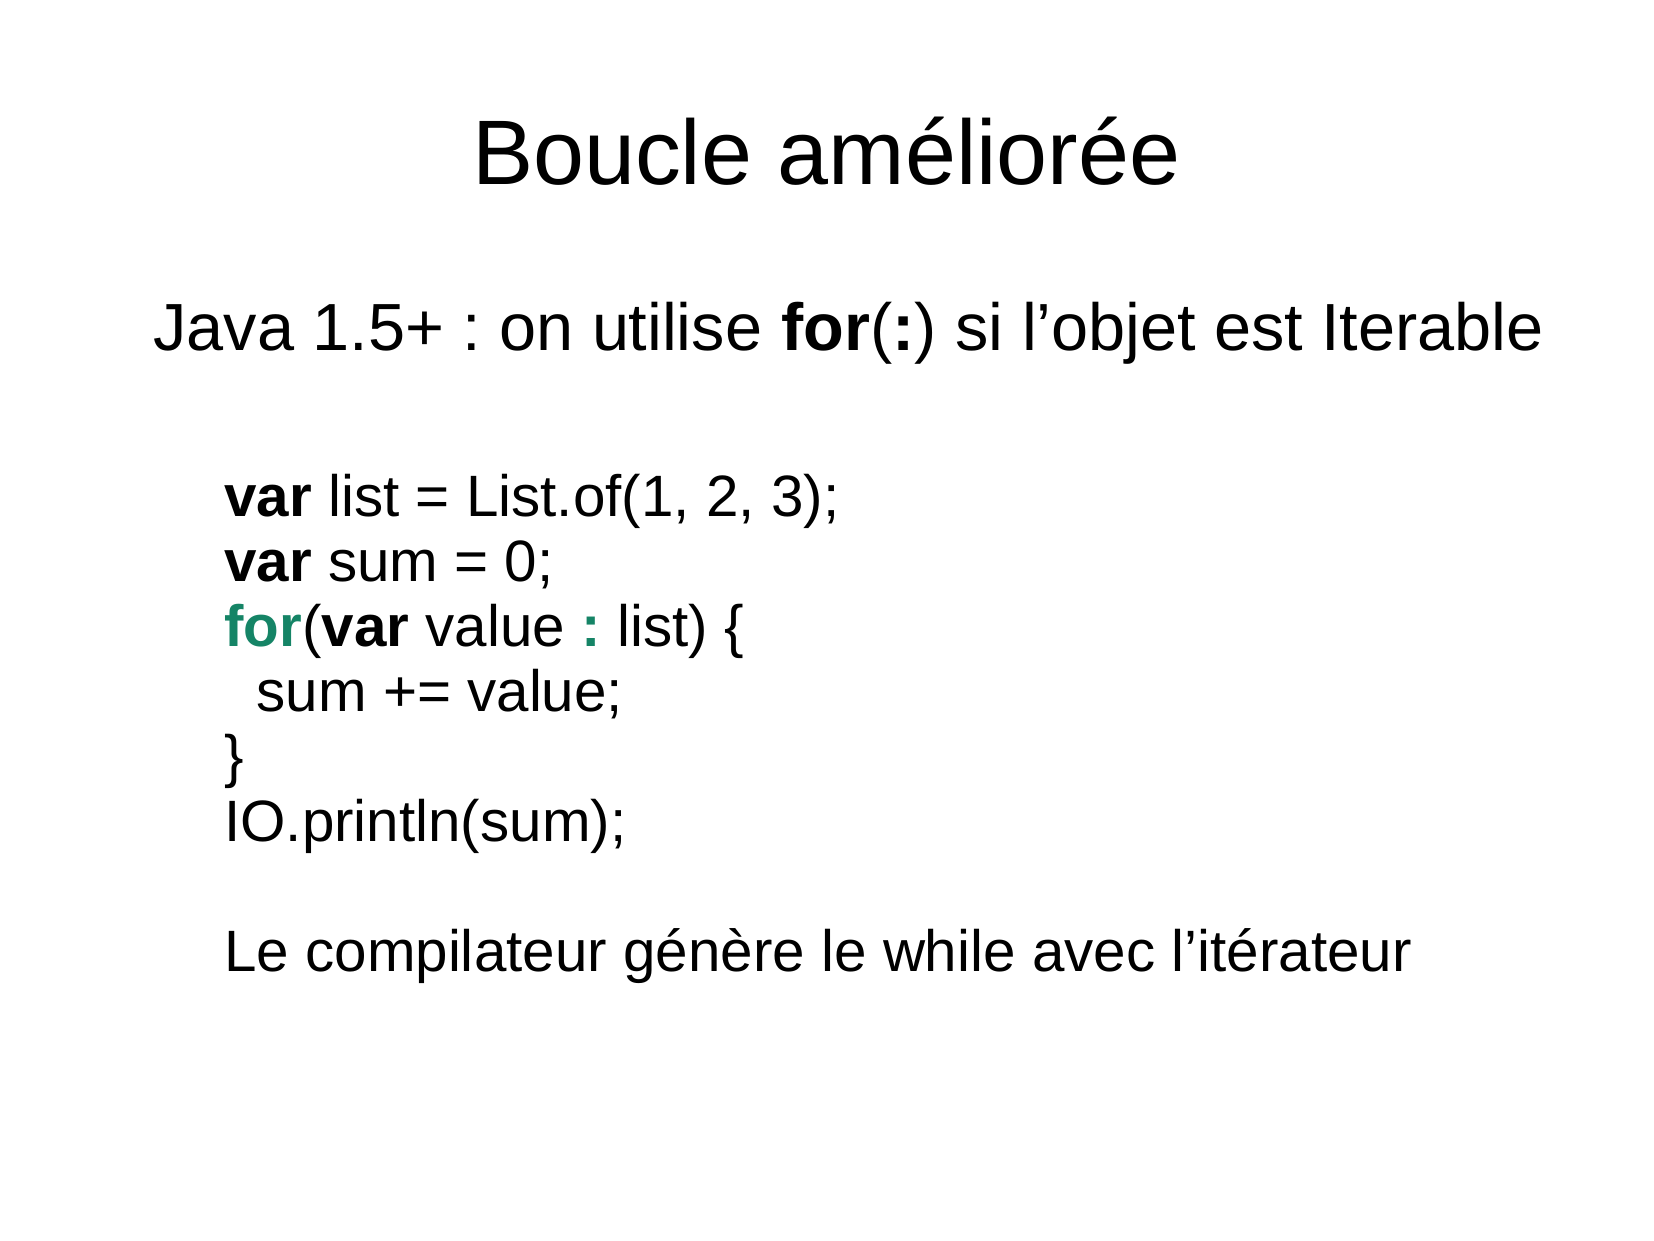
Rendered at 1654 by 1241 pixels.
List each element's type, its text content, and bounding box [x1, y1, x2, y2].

title Boucle améliorée [82, 49, 1571, 257]
list Java 1.5+ : on utilise for(:) si l’objet est Iterable var list = List.of(1, 2, 3); var sum = 0; for(var value : list) { sum += value; } IO.println(sum); Le compilateur génère le while avec l’itérateur [82, 290, 1571, 1010]
